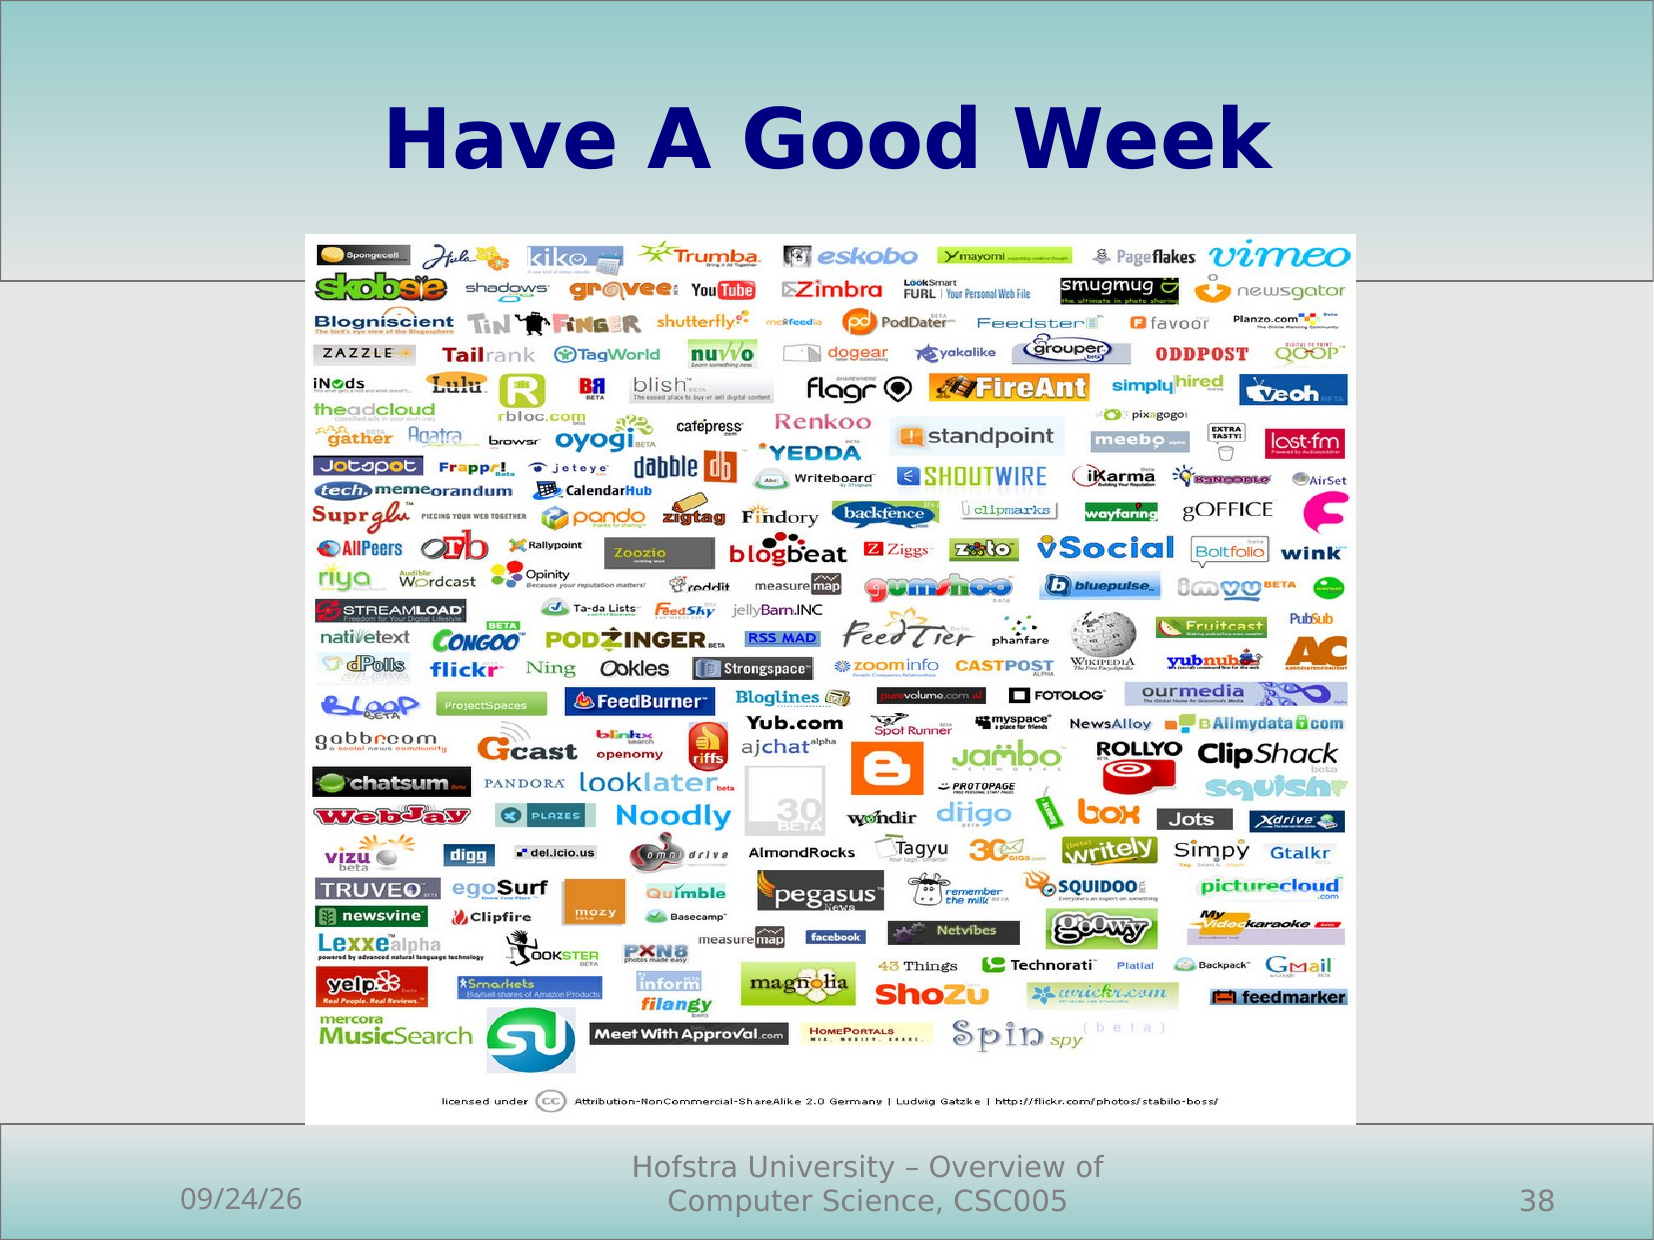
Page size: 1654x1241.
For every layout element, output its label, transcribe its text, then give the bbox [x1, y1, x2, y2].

picture [305, 234, 1356, 1126]
title Have A Good Week [78, 77, 1577, 203]
